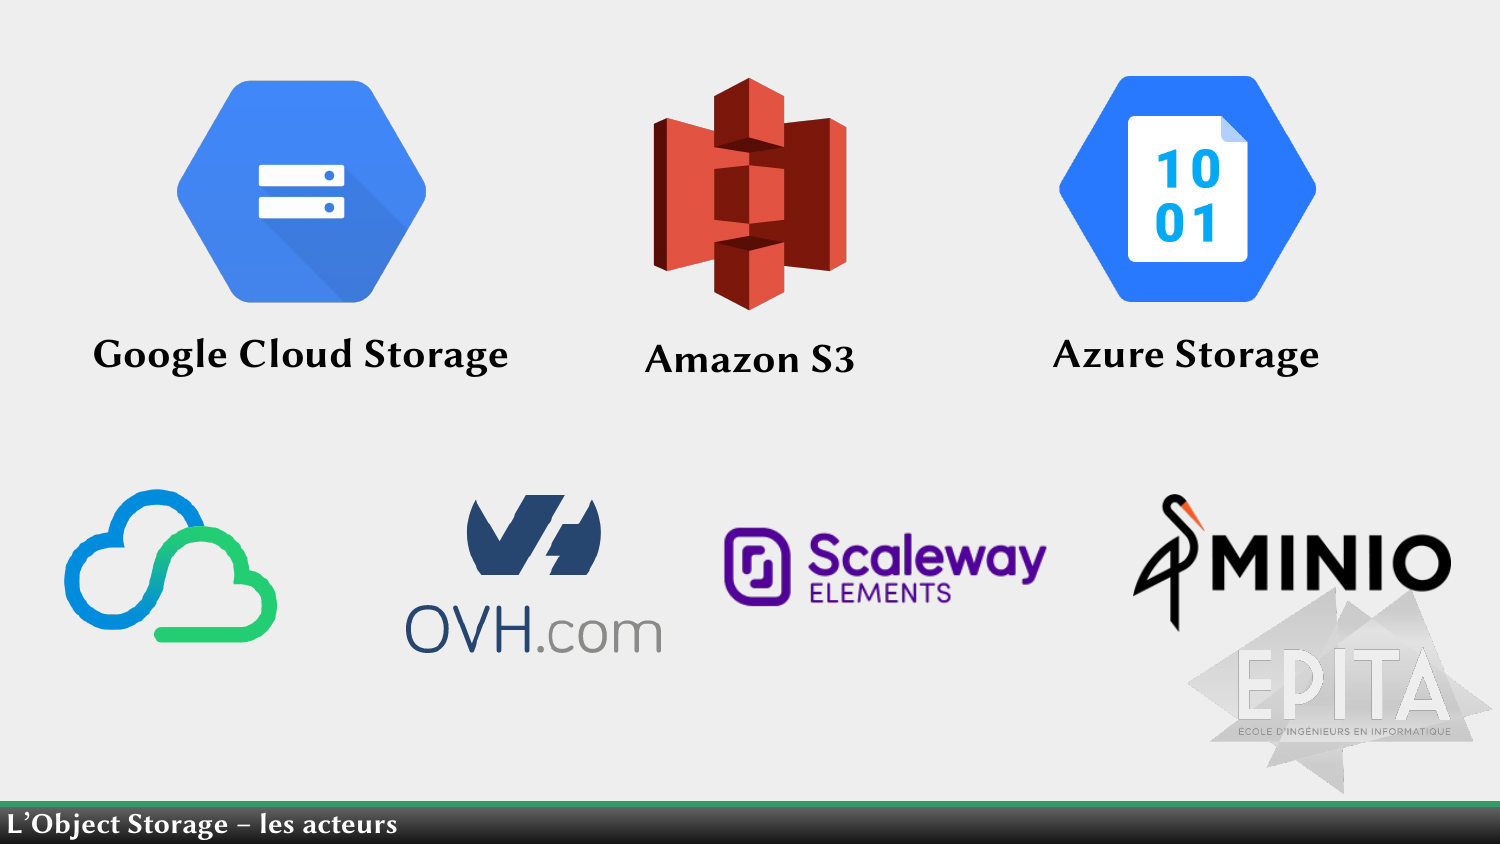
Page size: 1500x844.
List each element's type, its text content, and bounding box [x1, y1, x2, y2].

title L’Object Storage – les acteurs [5, 801, 1075, 844]
picture [1133, 494, 1492, 794]
text_box Amazon S3 [637, 329, 863, 390]
picture [177, 67, 426, 316]
picture [646, 70, 854, 318]
picture [59, 455, 283, 680]
picture [401, 490, 665, 657]
picture [1028, 29, 1347, 348]
text_box Google Cloud Storage [82, 324, 520, 384]
text_box Azure Storage [1051, 324, 1323, 384]
picture [708, 478, 1063, 656]
